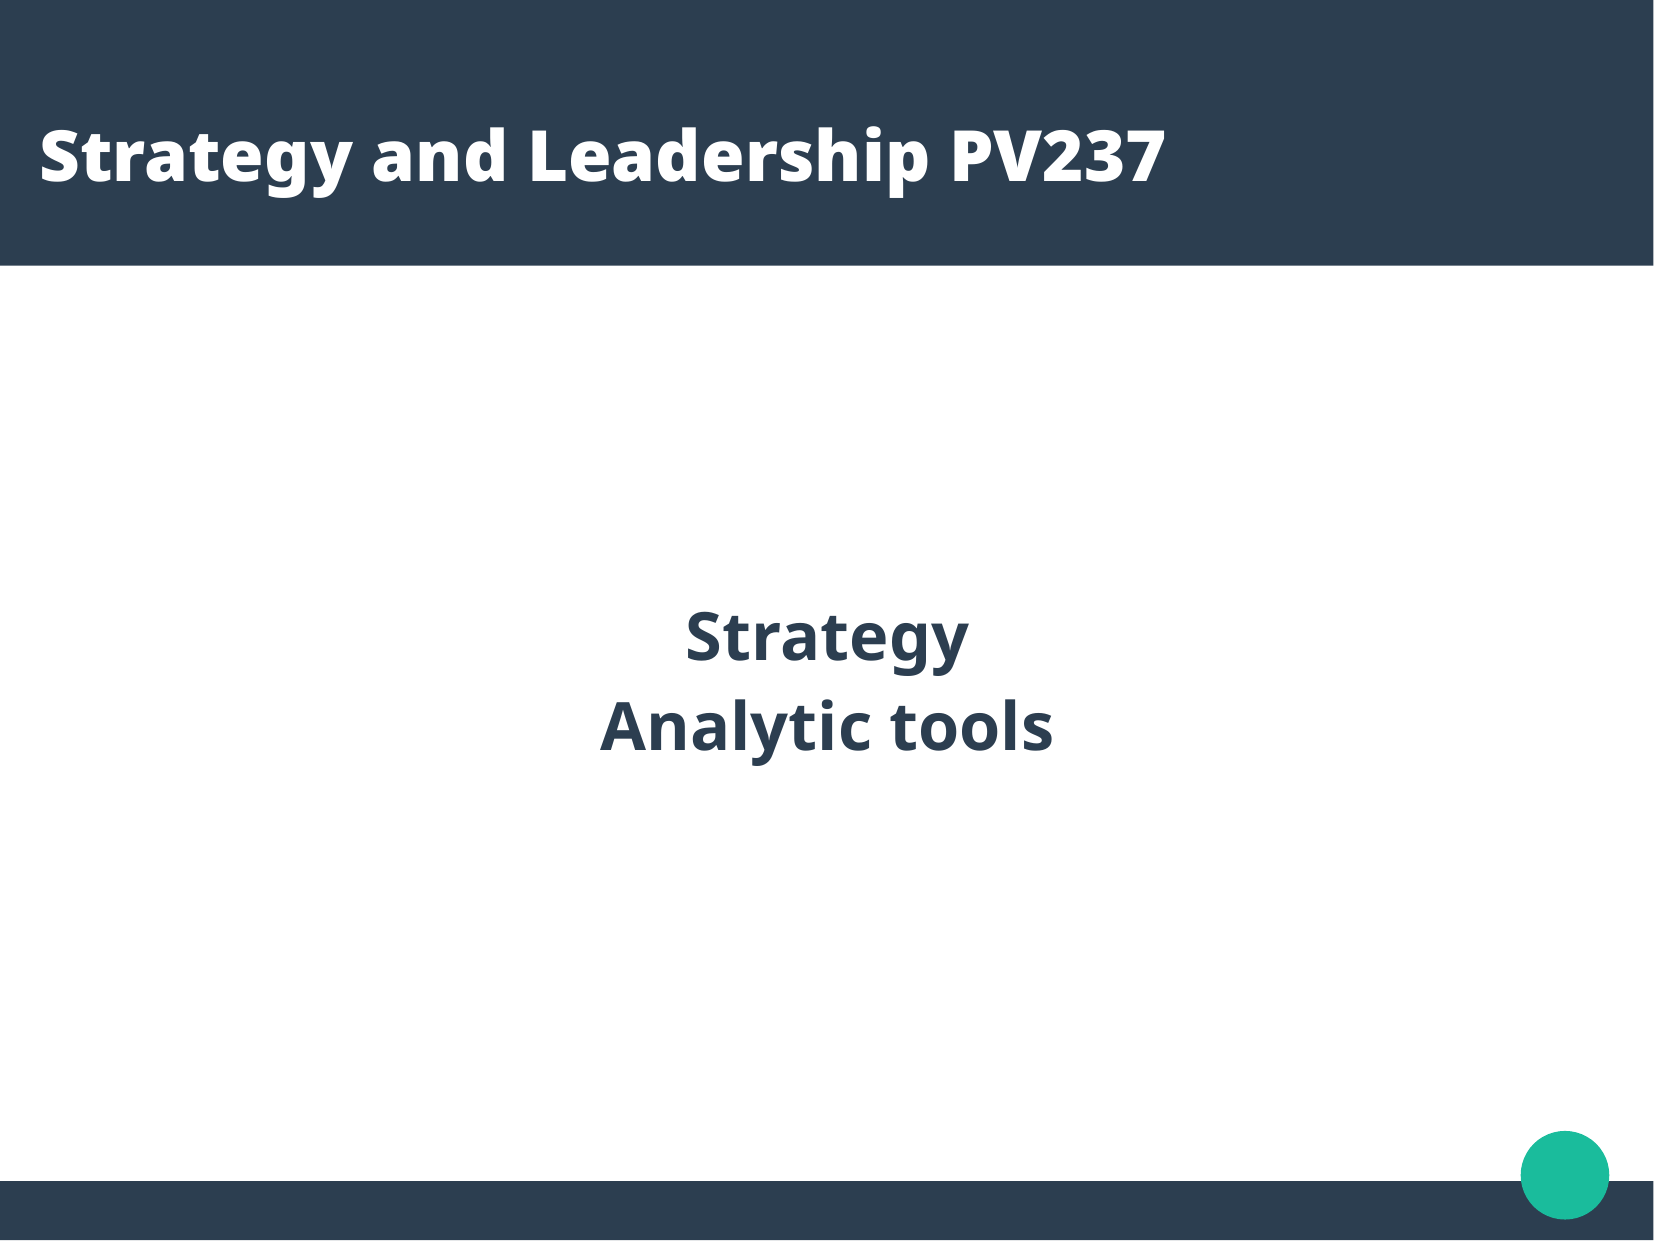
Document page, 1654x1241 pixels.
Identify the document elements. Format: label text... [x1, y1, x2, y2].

subtitle Strategy Analytic tools [60, 315, 1596, 1045]
title Strategy and Leadership PV237 [39, 75, 1576, 233]
